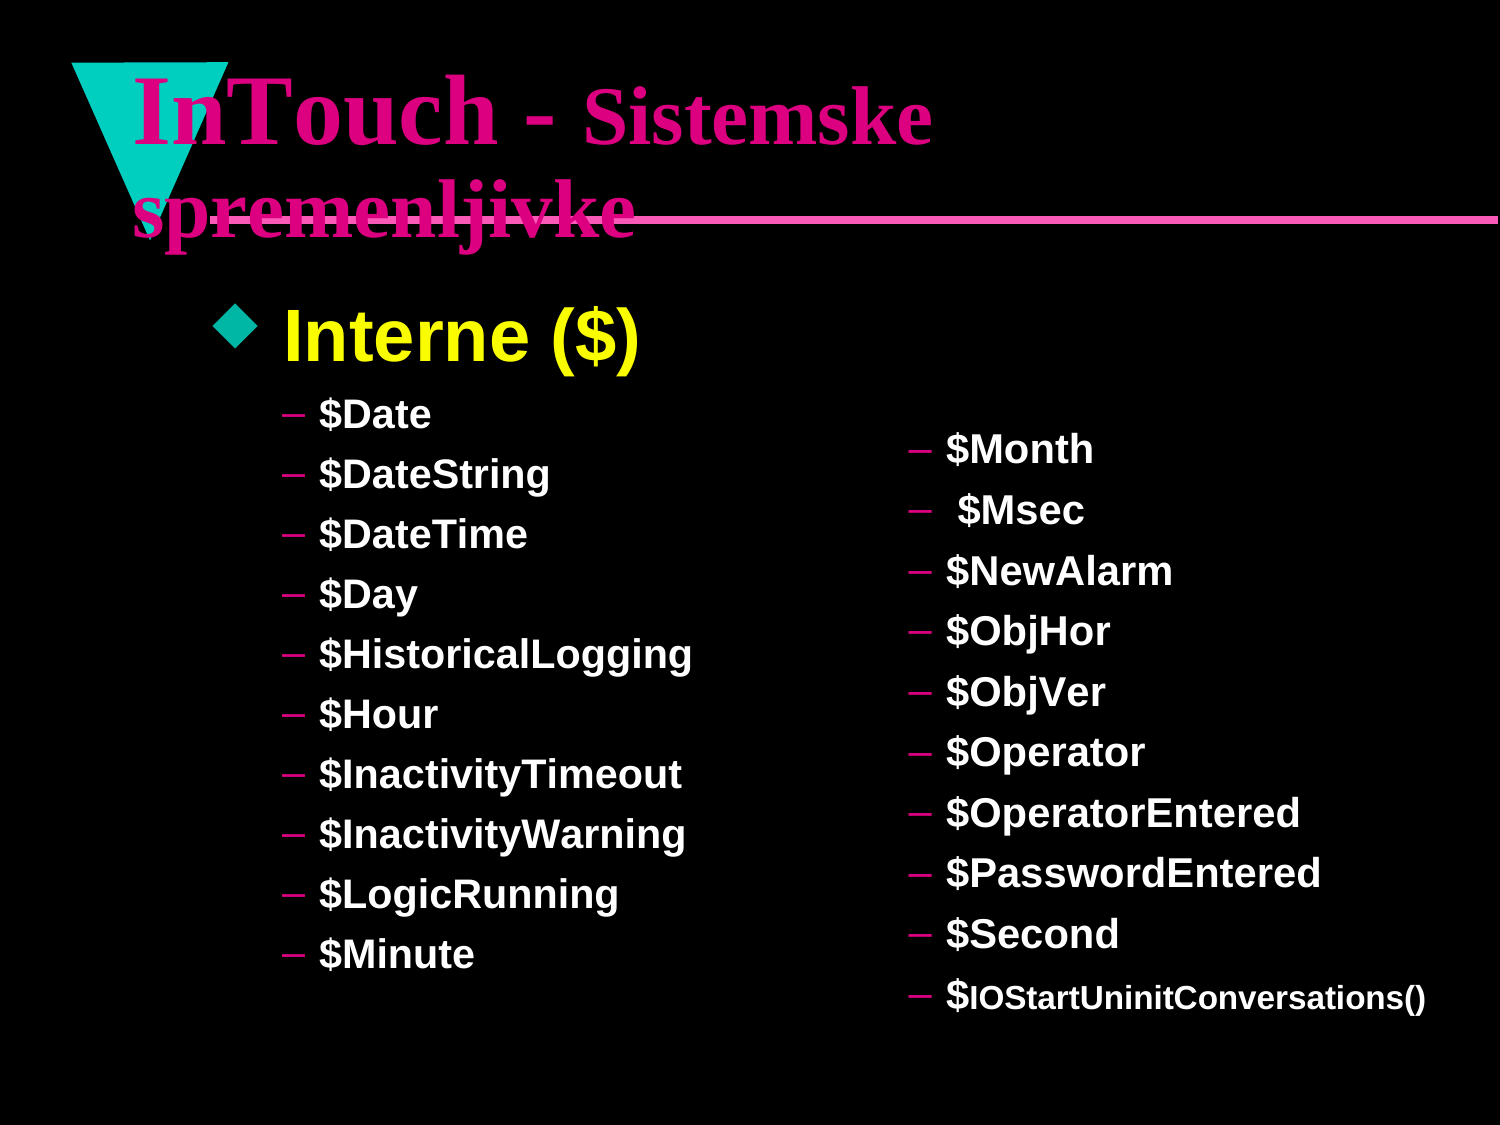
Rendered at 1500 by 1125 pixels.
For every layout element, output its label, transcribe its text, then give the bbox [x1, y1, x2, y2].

list Interne ($) $Date $DateString $DateTime $Day $HistoricalLogging $Hour $InactivityTimeout $InactivityWarning $LogicRunning $Minute [118, 289, 763, 992]
title InTouch - Sistemske spremenljivke [117, 50, 1426, 264]
text_box $Month $Msec $NewAlarm $ObjHor $ObjVer $Operator $OperatorEntered $PasswordEntered $Second $IOStartUninitConversations() [743, 314, 1463, 988]
